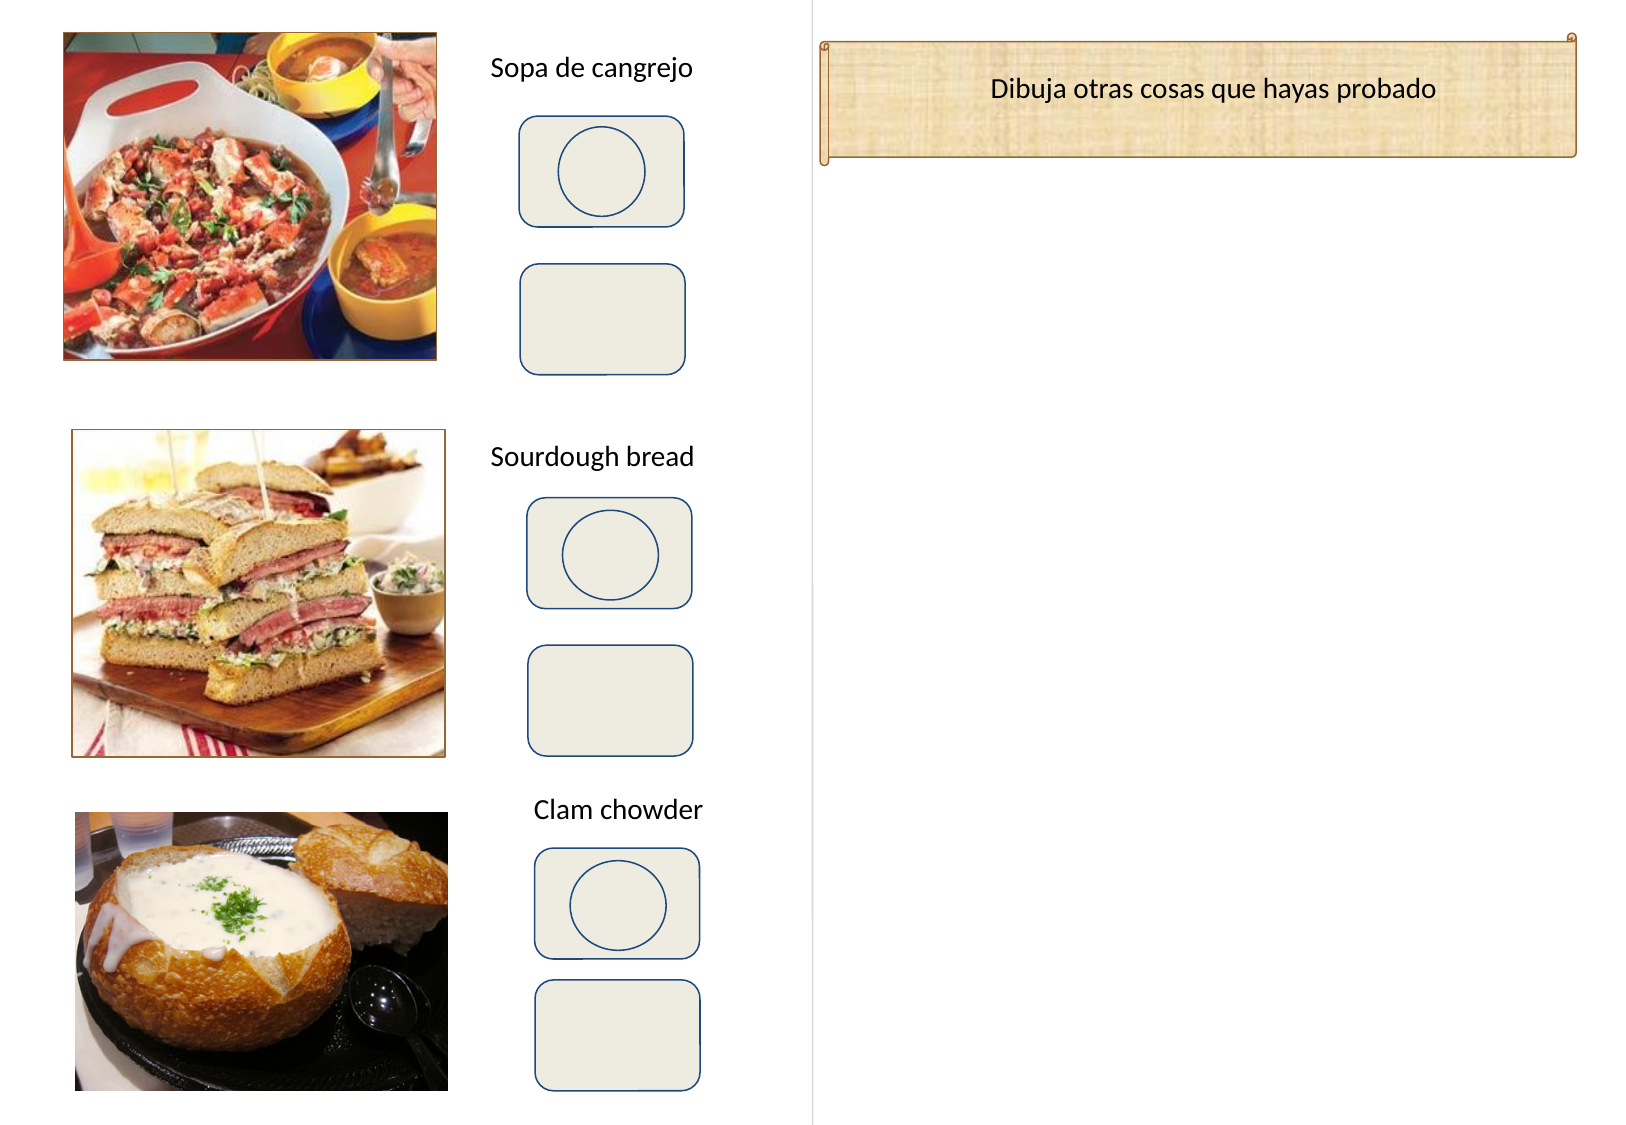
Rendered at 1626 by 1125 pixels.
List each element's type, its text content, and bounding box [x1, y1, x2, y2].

text_box [534, 848, 700, 959]
text_box [519, 116, 685, 228]
text_box [527, 645, 693, 757]
text_box [520, 263, 686, 375]
text_box Dibuja otras cosas que hayas probado [975, 54, 1539, 166]
picture [72, 430, 445, 757]
text_box [526, 497, 692, 609]
picture [64, 33, 436, 360]
text_box Sourdough bread [475, 422, 759, 498]
text_box Clam chowder [519, 775, 773, 813]
picture [75, 812, 448, 1091]
text_box [535, 979, 701, 1091]
text_box [820, 33, 1577, 166]
text_box Sopa de cangrejo [475, 33, 759, 109]
